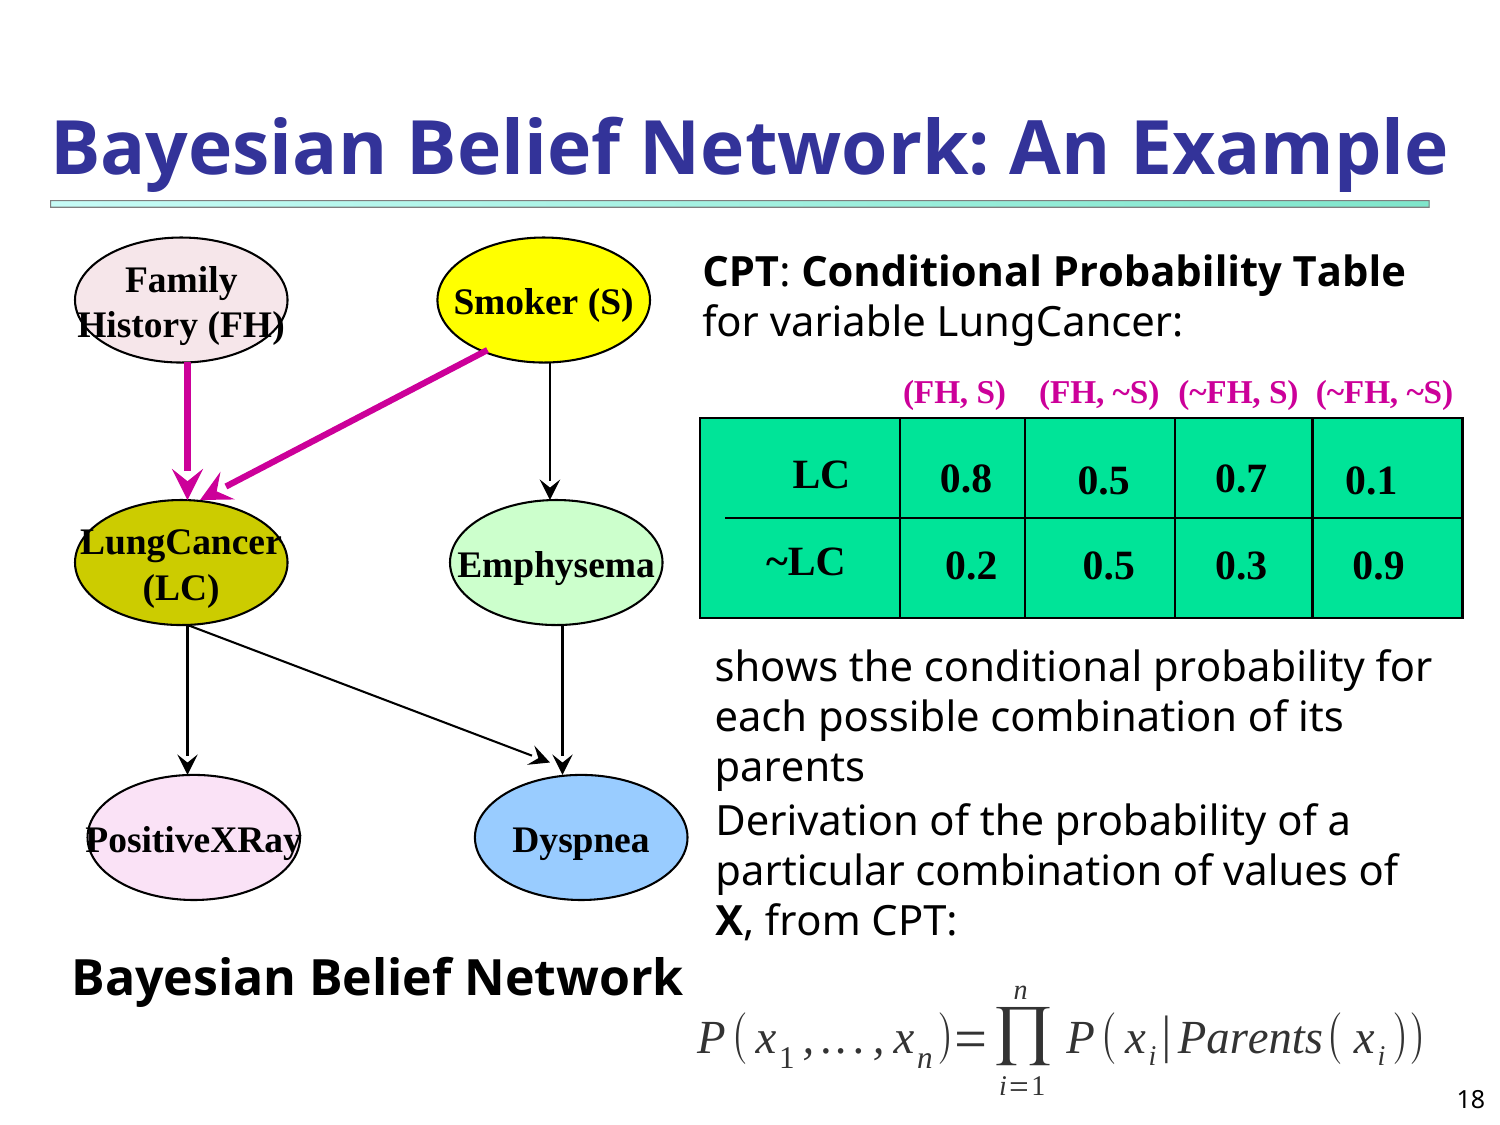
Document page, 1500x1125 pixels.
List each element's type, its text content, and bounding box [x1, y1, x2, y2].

text_box 0.2 [930, 530, 1013, 596]
text_box [901, 519, 1024, 618]
text_box [1314, 418, 1463, 517]
text_box 0.1 [1330, 445, 1413, 511]
text_box PositiveXRay [89, 774, 301, 901]
text_box ~LC [751, 526, 861, 592]
text_box 0.5 [1067, 530, 1150, 596]
text_box [1314, 519, 1463, 618]
title Bayesian Belief Network: An Example [0, 2, 1500, 198]
text_box (~FH, S) [1163, 362, 1300, 418]
text_box Bayesian Belief Network [56, 937, 699, 1013]
text_box (FH, ~S) [1024, 362, 1163, 418]
text_box Family History (FH) [75, 237, 288, 363]
text_box <number> [1187, 1062, 1500, 1125]
text_box (FH, S) [888, 362, 1021, 418]
text_box shows the conditional probability for each possible combination of its parents [699, 632, 1488, 798]
text_box Derivation of the probability of a particular combination of values of X, from CPT: [700, 786, 1451, 952]
text_box 0.8 [924, 442, 1008, 509]
text_box LungCancer (LC) [75, 500, 288, 626]
text_box [1176, 418, 1311, 517]
text_box [1026, 418, 1174, 517]
text_box [1026, 519, 1174, 618]
text_box (~FH, ~S) [1300, 362, 1469, 418]
text_box 0.3 [1200, 530, 1283, 596]
text_box 0.7 [1200, 442, 1283, 509]
text_box [1176, 519, 1311, 618]
text_box 0.9 [1337, 530, 1420, 596]
text_box Smoker (S) [437, 237, 651, 363]
text_box [901, 417, 1024, 517]
text_box 0.5 [1062, 445, 1145, 511]
chart [682, 972, 1440, 1101]
text_box Emphysema [450, 500, 663, 626]
text_box Dyspnea [474, 774, 688, 901]
text_box CPT: Conditional Probability Table for variable LungCancer: [687, 237, 1435, 353]
text_box [699, 417, 899, 618]
text_box LC [777, 438, 866, 505]
